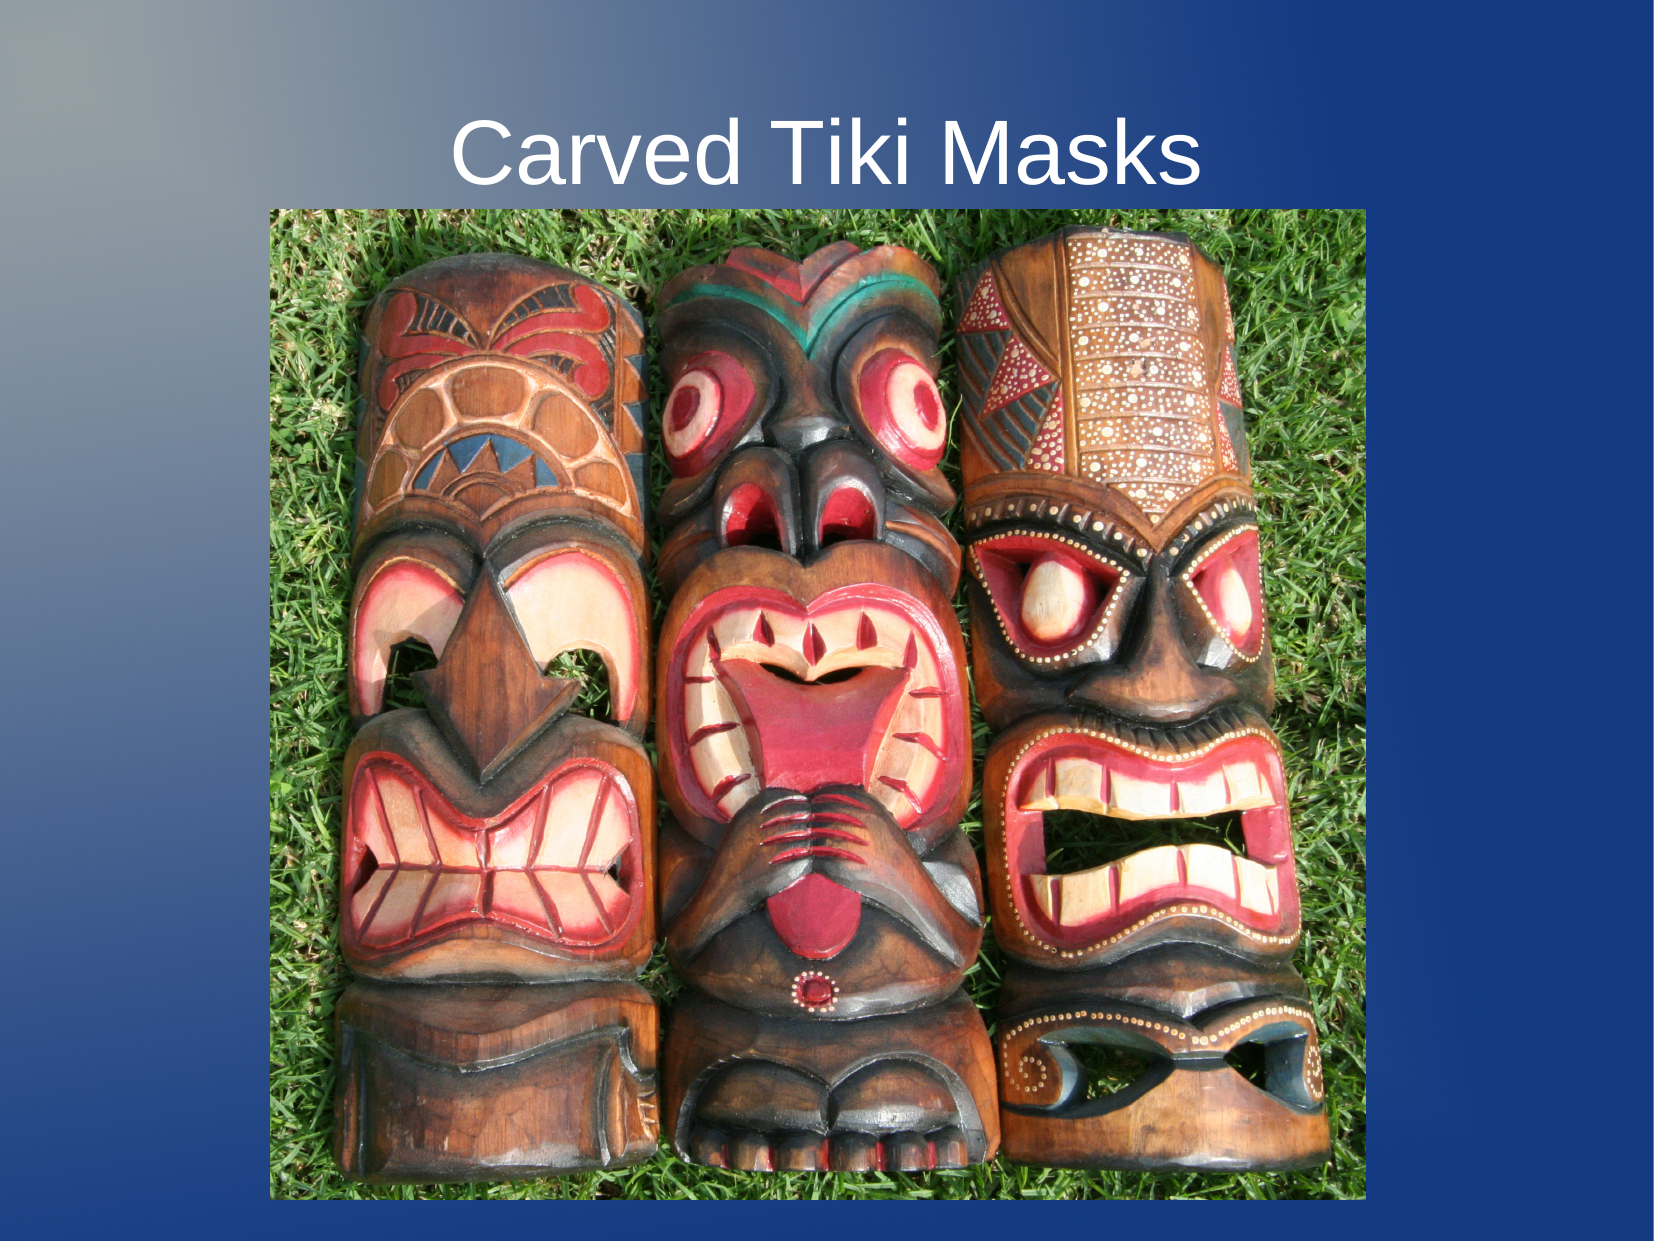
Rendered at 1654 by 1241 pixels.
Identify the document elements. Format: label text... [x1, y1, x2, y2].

picture [0, 0, 1654, 1241]
title Carved Tiki Masks [82, 49, 1571, 257]
